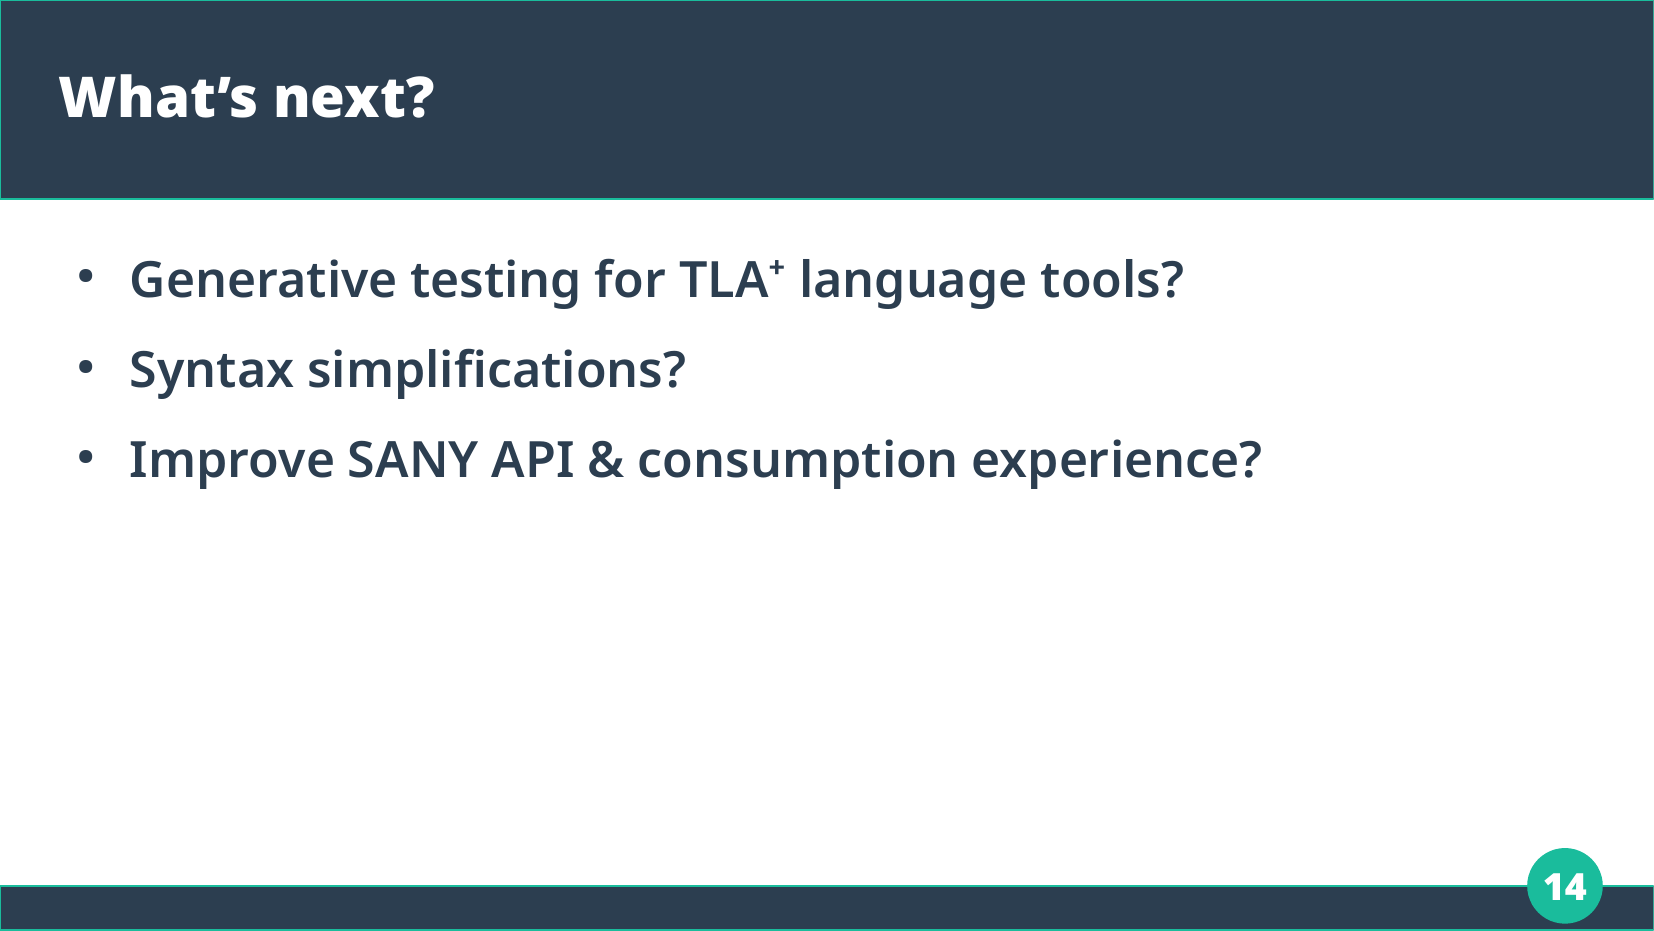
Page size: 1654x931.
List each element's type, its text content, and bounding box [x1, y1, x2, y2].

title What’s next? [59, 37, 1595, 155]
list Generative testing for TLA⁺ language tools? Syntax simplifications? Improve SANY API & consumption experience? [59, 243, 1595, 864]
